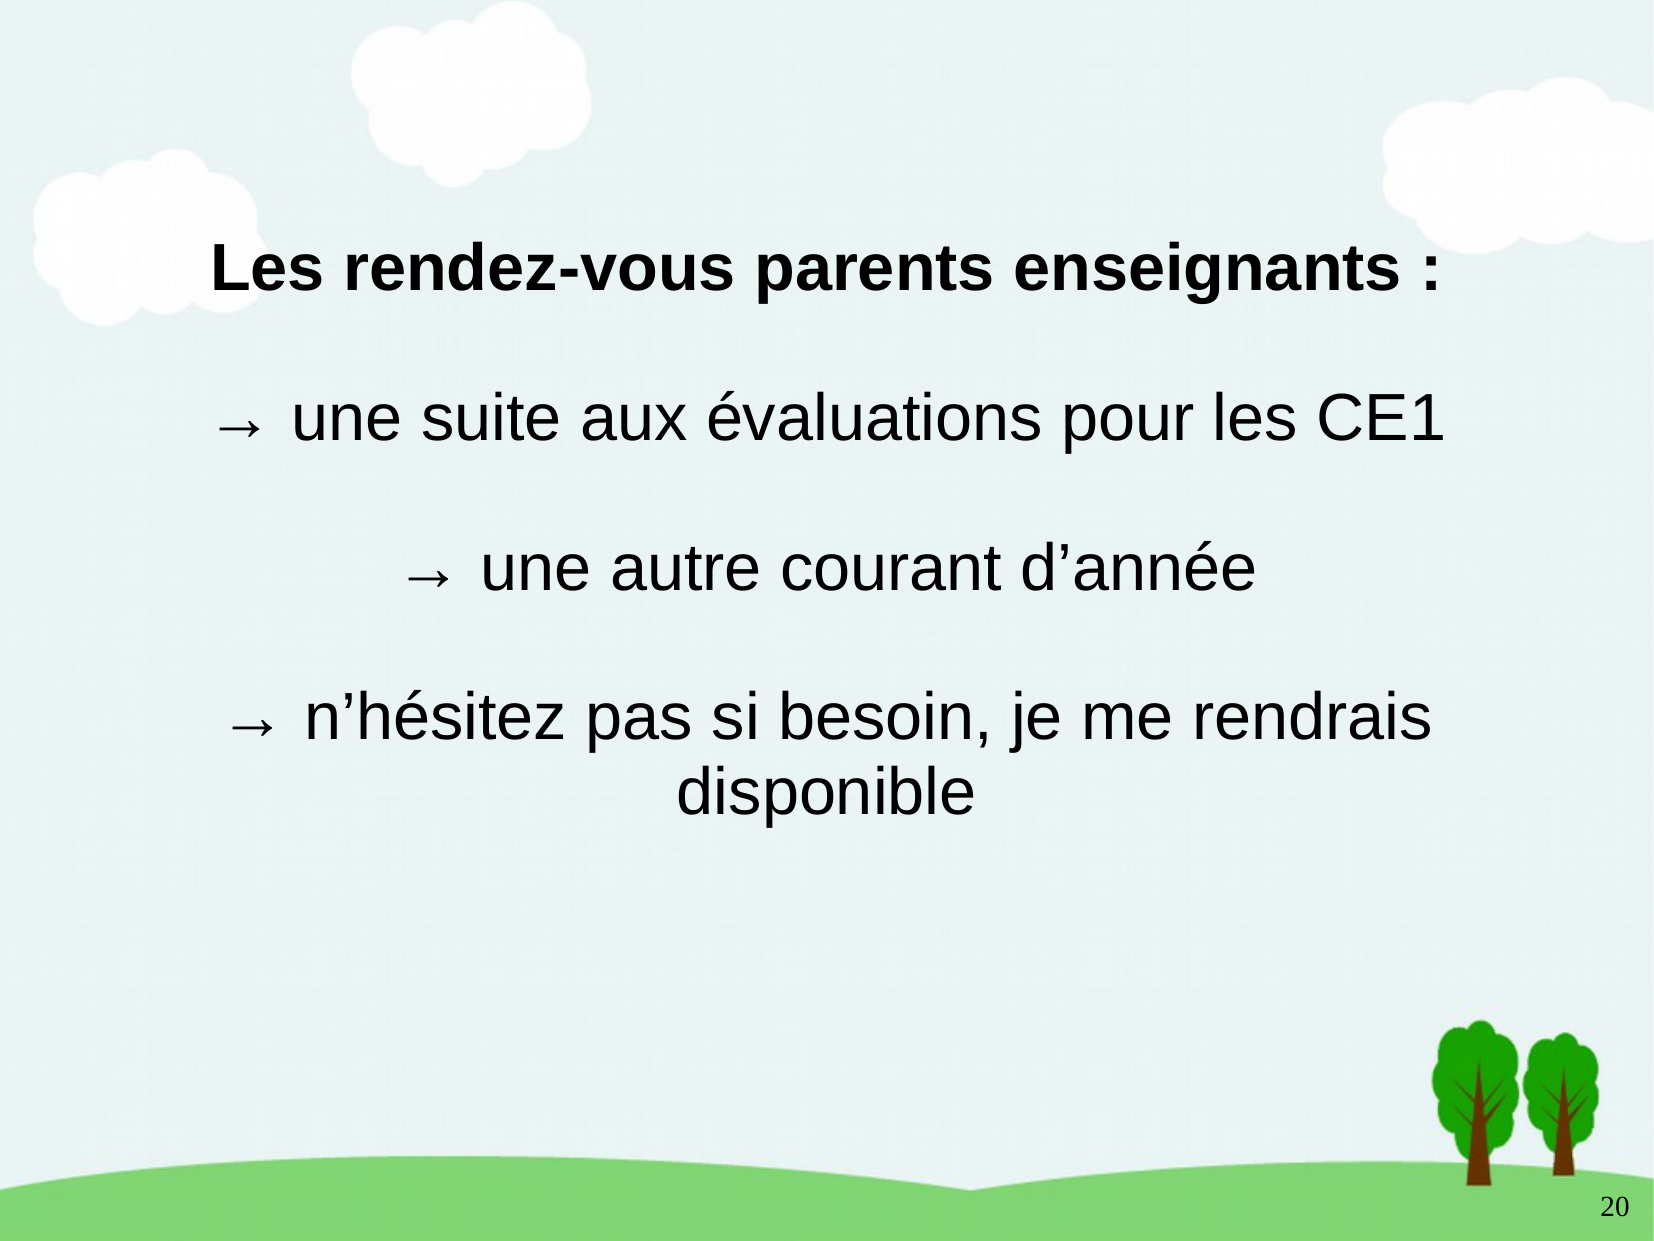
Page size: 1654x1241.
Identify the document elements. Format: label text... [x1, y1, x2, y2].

picture [0, 0, 1654, 1241]
subtitle Les rendez-vous parents enseignants : → une suite aux évaluations pour les CE1 → une autre courant d’année → n’hésitez pas si besoin, je me rendrais disponible [82, 49, 1571, 1010]
